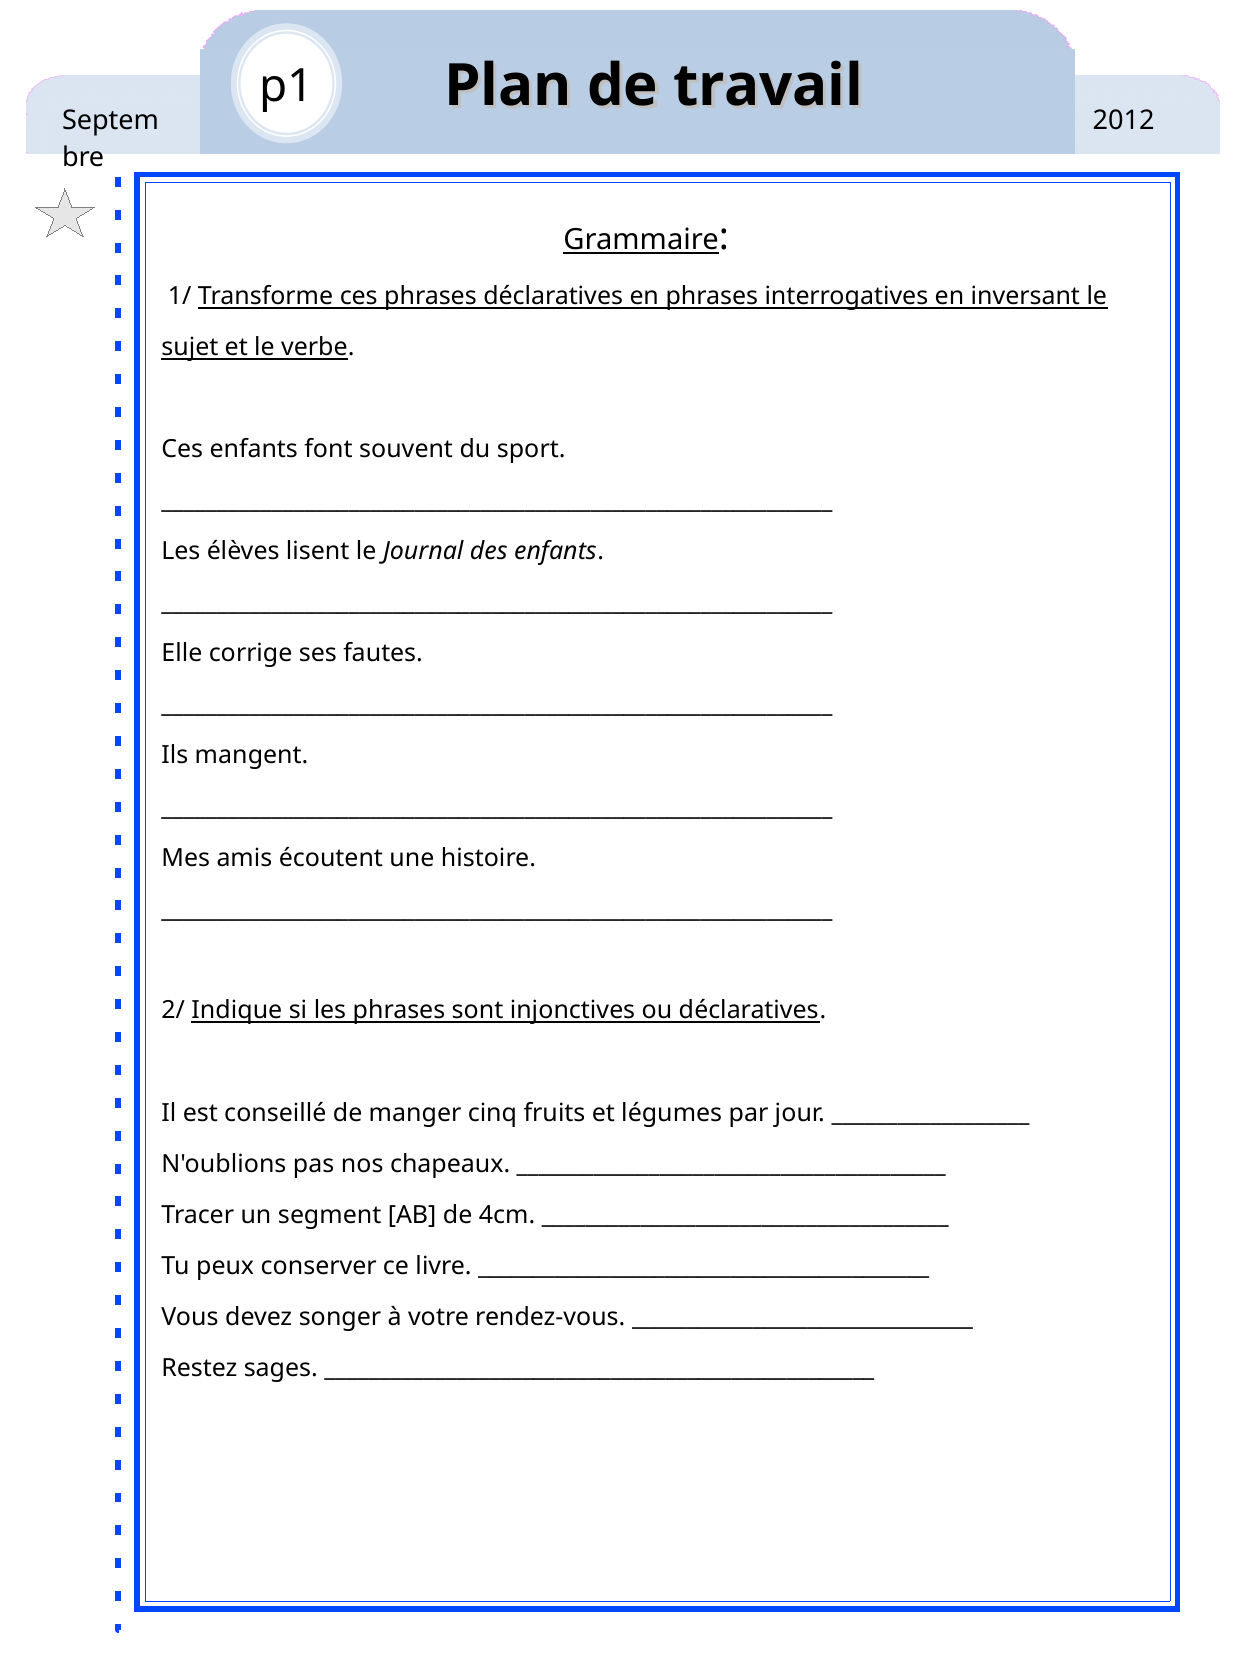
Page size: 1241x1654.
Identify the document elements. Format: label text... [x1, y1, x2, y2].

text_box Plan de travail [401, 35, 922, 142]
text_box Septembre [47, 93, 189, 154]
text_box 2012 [1077, 93, 1220, 154]
text_box [35, 188, 95, 237]
picture [26, 10, 1220, 154]
text_box Grammaire: 1/ Transforme ces phrases déclaratives en phrases interrogatives en inversant le sujet et le verbe. Ces enfants font souvent du sport. _____________________________________________________________ Les élèves lisent le Journal des enfants. _____________________________________________________________ Elle corrige ses fautes. _____________________________________________________________ Ils mangent. _____________________________________________________________ Mes amis écoutent une histoire. _____________________________________________________________ 2/ Indique si les phrases sont injonctives ou déclaratives. Il est conseillé de manger cinq fruits et légumes par jour. __________________ N'oublions pas nos chapeaux. _______________________________________ Tracer un segment [AB] de 4cm. _____________________________________ Tu peux conserver ce livre. _________________________________________ Vous devez songer à votre rendez-vous. _______________________________ Restez sages. __________________________________________________ [146, 177, 1146, 1448]
table_header [140, 177, 1175, 1606]
